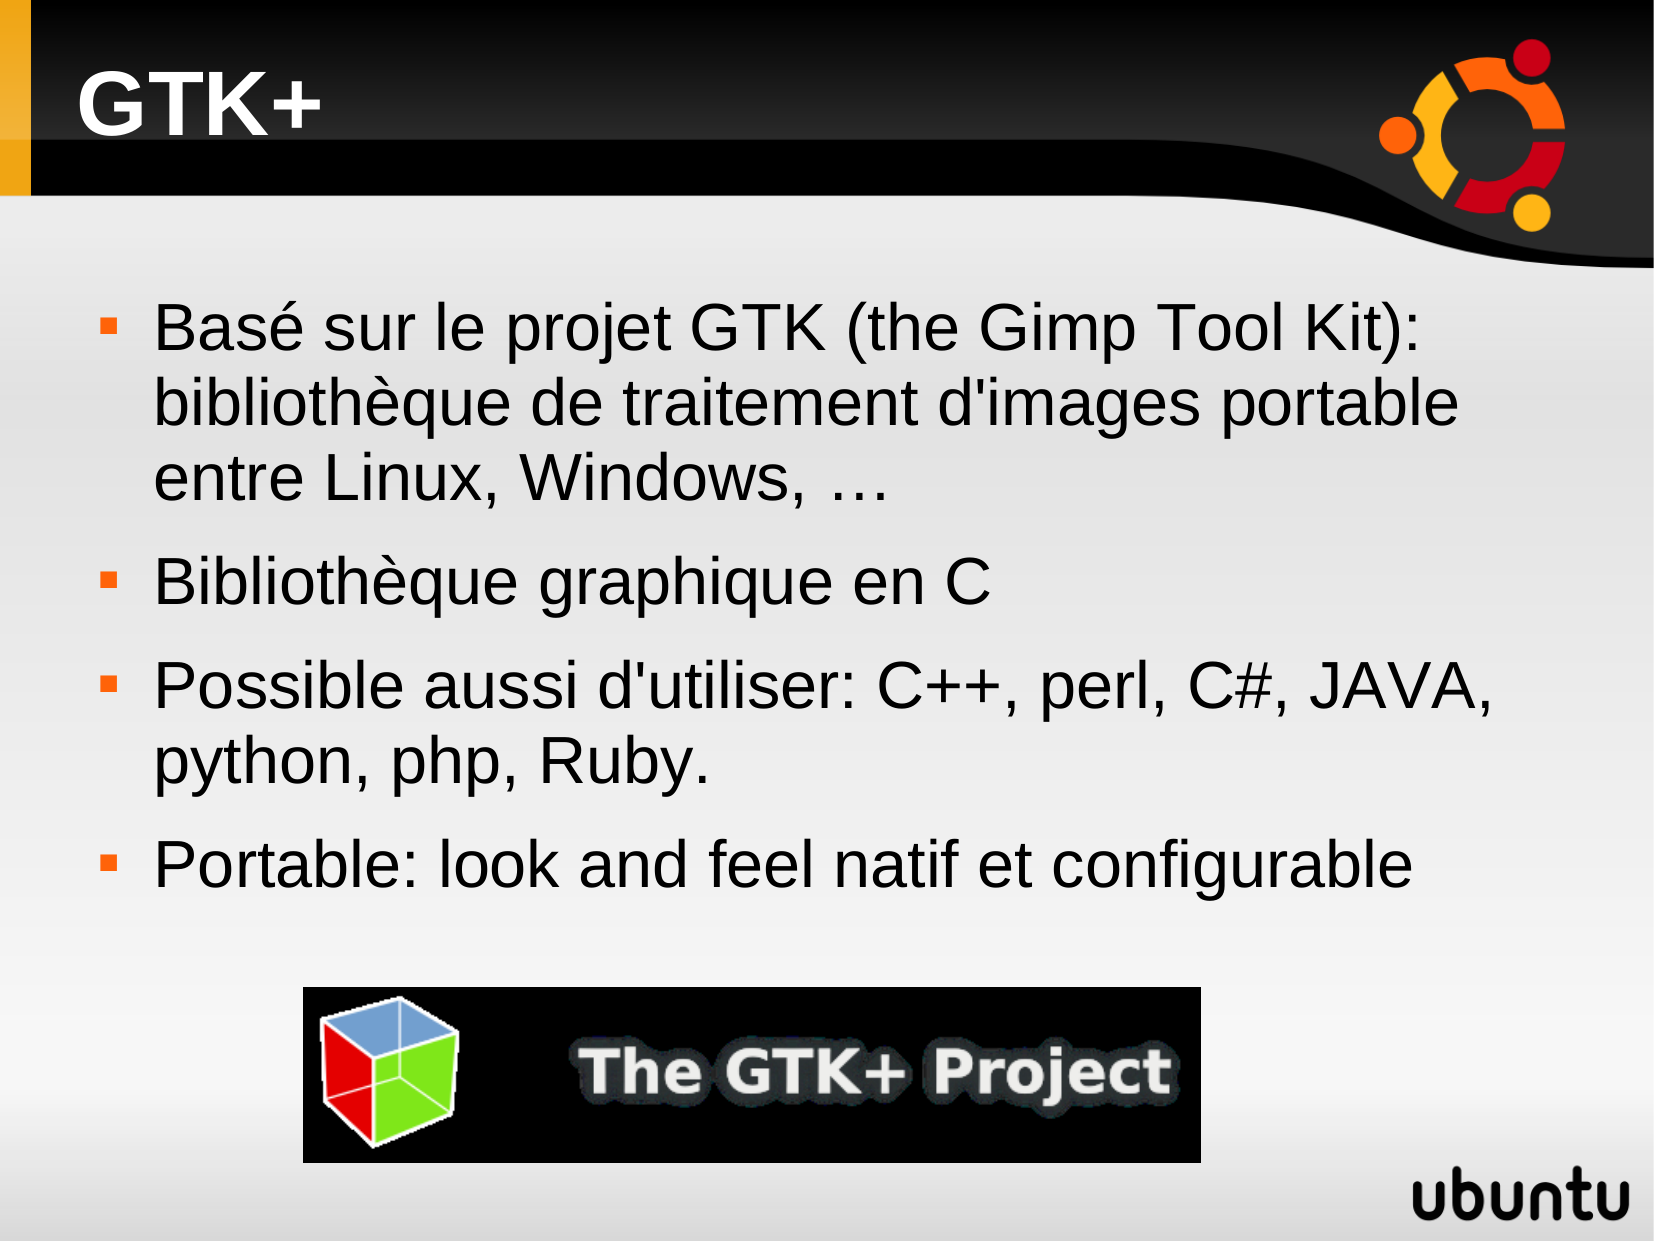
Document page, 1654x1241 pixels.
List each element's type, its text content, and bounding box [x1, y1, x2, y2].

picture [0, 0, 1654, 1241]
title GTK+ [76, 7, 1565, 200]
list Basé sur le projet GTK (the Gimp Tool Kit): bibliothèque de traitement d'images portable entre Linux, Windows, … Bibliothèque graphique en C Possible aussi d'utiliser: C++, perl, C#, JAVA, python, php, Ruby. Portable: look and feel natif et configurable [82, 290, 1571, 1094]
